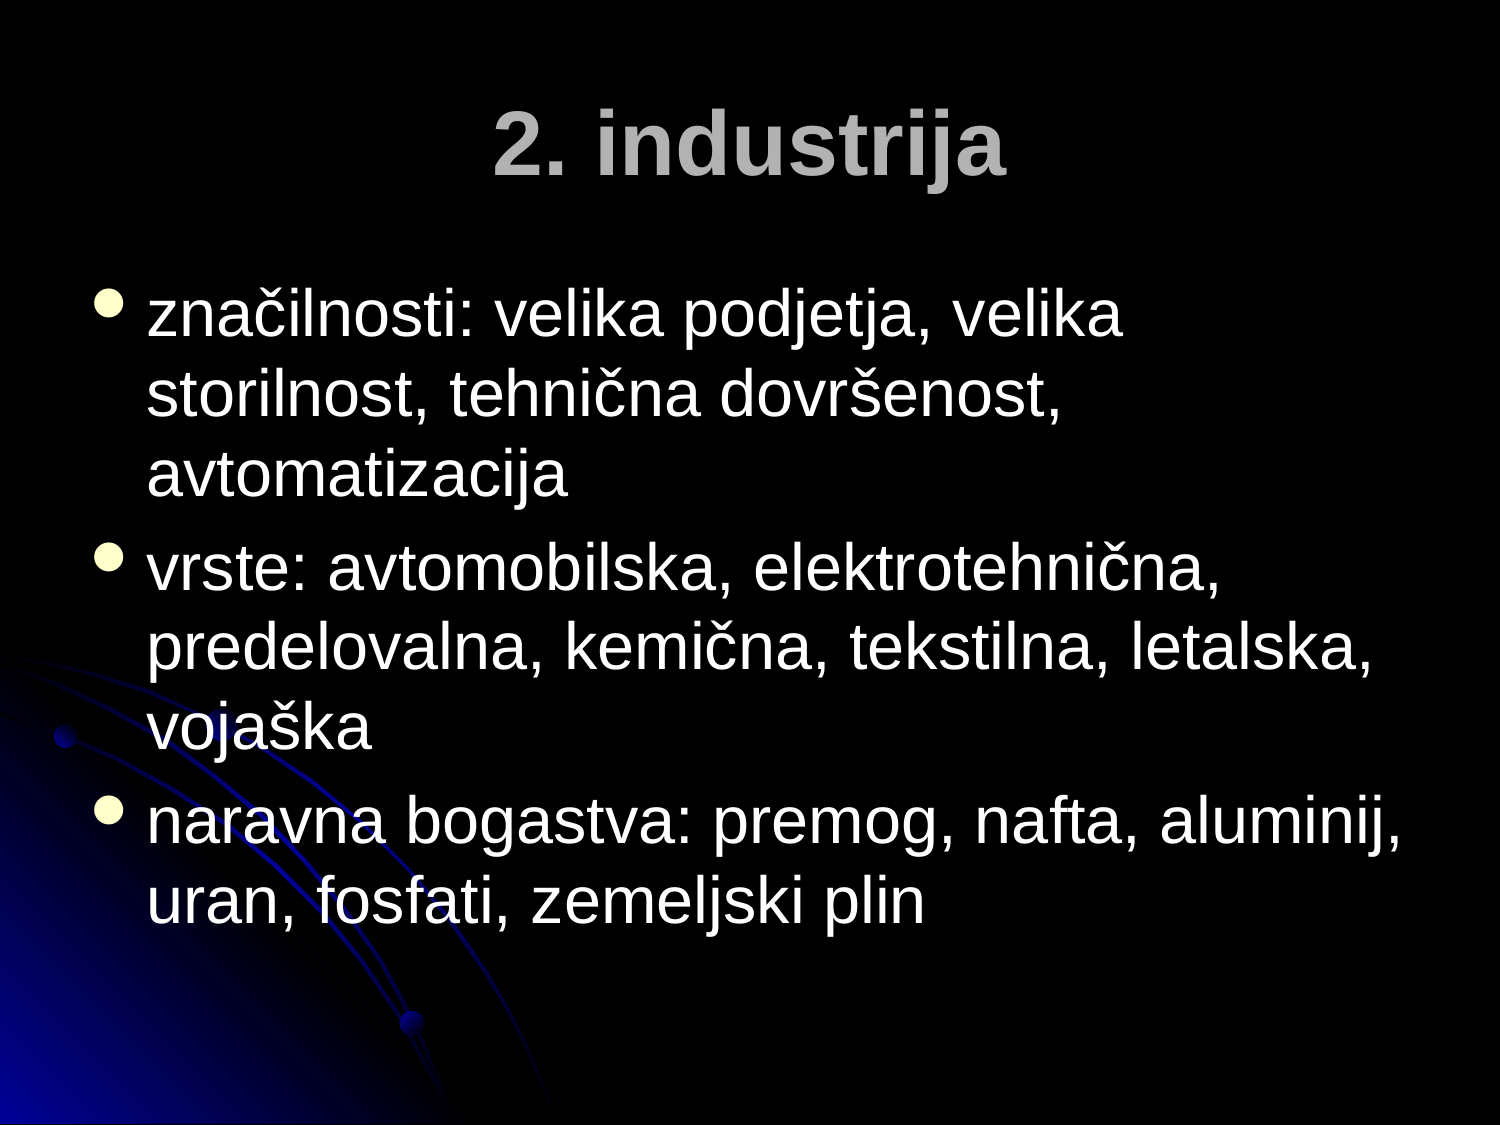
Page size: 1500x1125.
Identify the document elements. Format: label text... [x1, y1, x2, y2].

list značilnosti: velika podjetja, velika storilnost, tehnična dovršenost, avtomatizacija vrste: avtomobilska, elektrotehnična, predelovalna, kemična, tekstilna, letalska, vojaška naravna bogastva: premog, nafta, aluminij, uran, fosfati, zemeljski plin [75, 262, 1425, 1006]
title 2. industrija [75, 45, 1425, 233]
